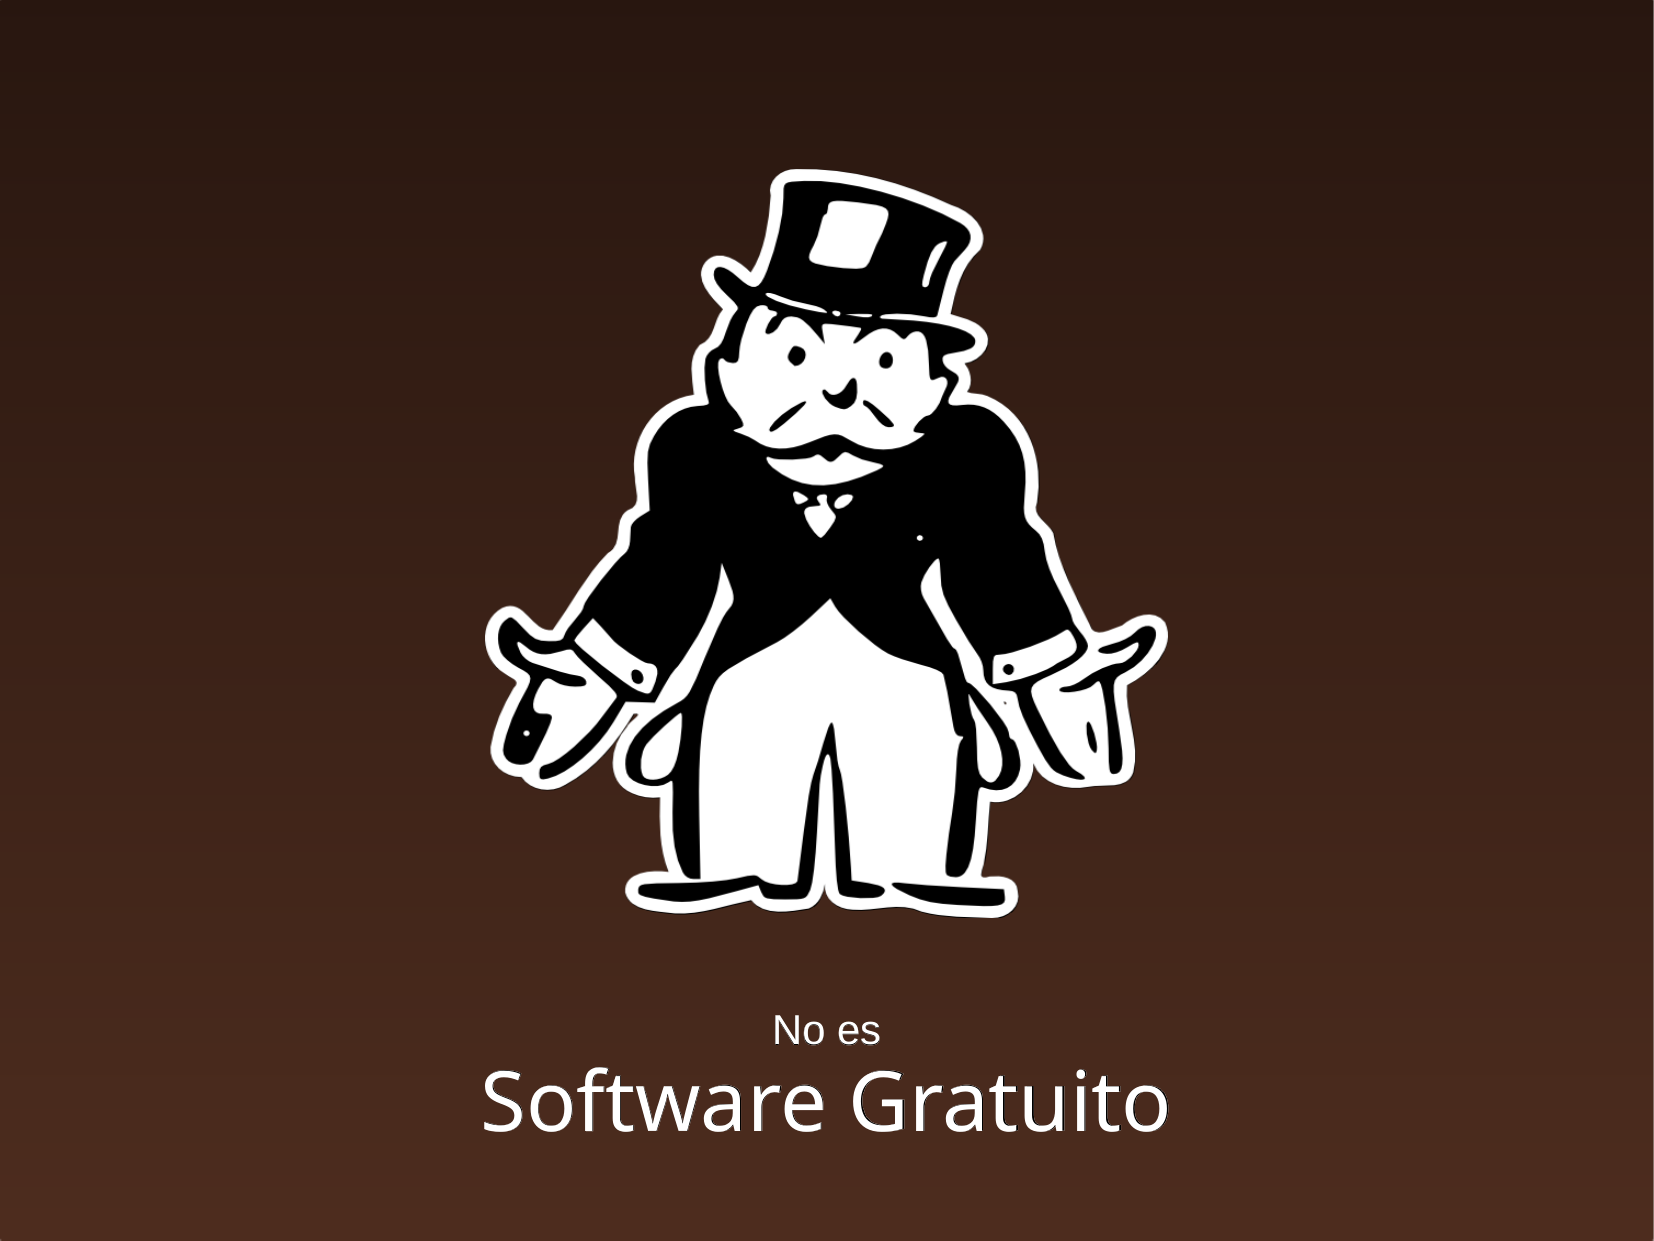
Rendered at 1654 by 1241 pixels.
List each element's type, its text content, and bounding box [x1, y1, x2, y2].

picture [0, 0, 1654, 1241]
text_box No es [206, 999, 1447, 1061]
text_box Software Gratuito [206, 1061, 1447, 1145]
